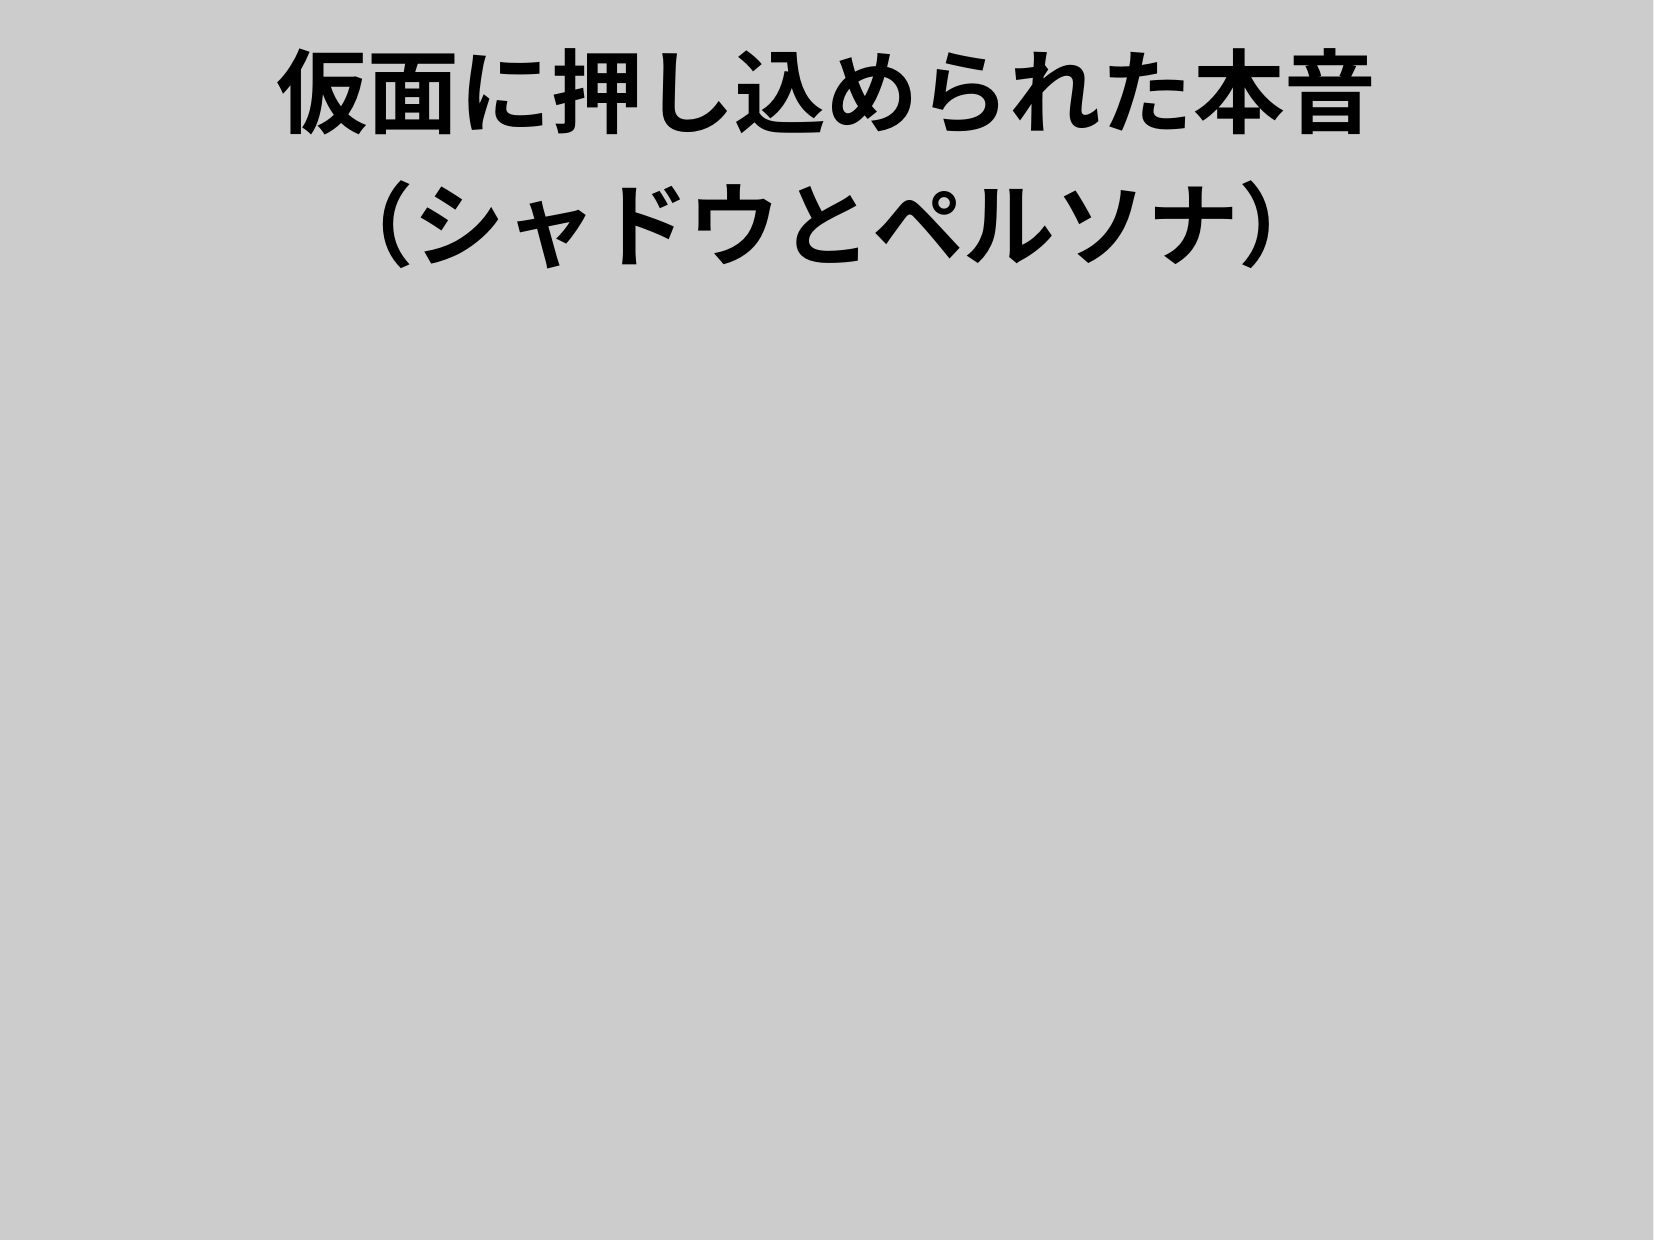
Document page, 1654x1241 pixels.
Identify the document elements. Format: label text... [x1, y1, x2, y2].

title 仮面に押し込められた本音 （シャドウとペルソナ） [82, 56, 1571, 250]
